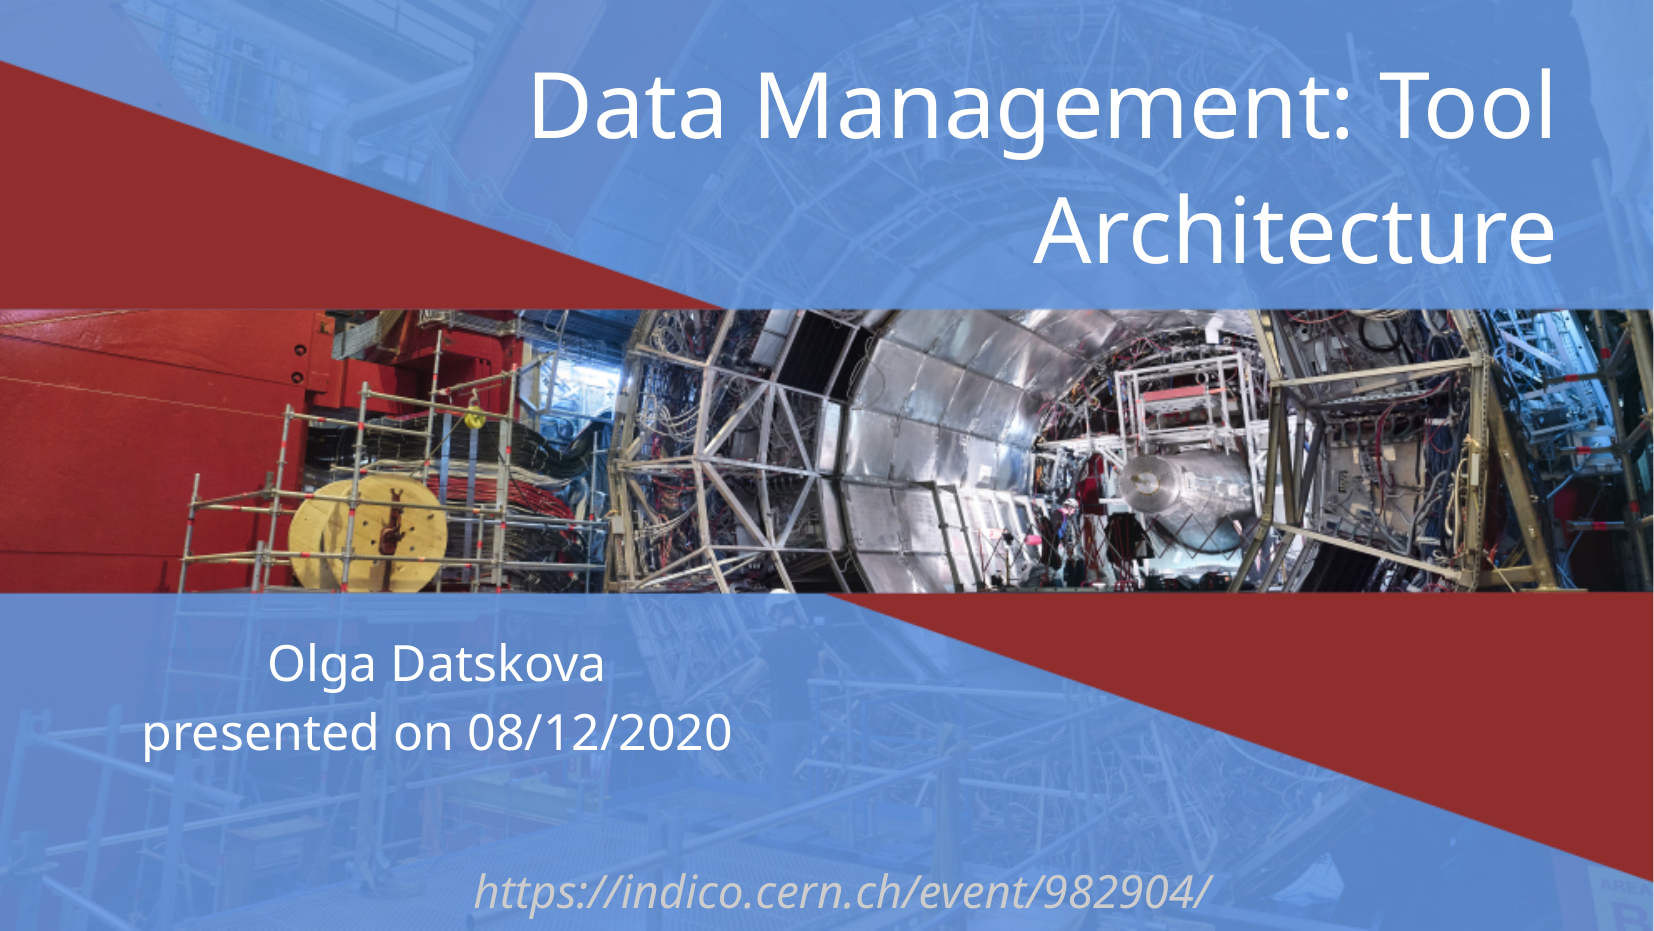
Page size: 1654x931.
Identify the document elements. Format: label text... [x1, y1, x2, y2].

picture [0, 0, 1654, 931]
title Olga Datskova presented on 08/12/2020 [11, 637, 863, 756]
subtitle https://indico.cern.ch/event/982904/ [248, 850, 1437, 931]
title Data Management: Tool Architecture [472, 35, 1560, 296]
